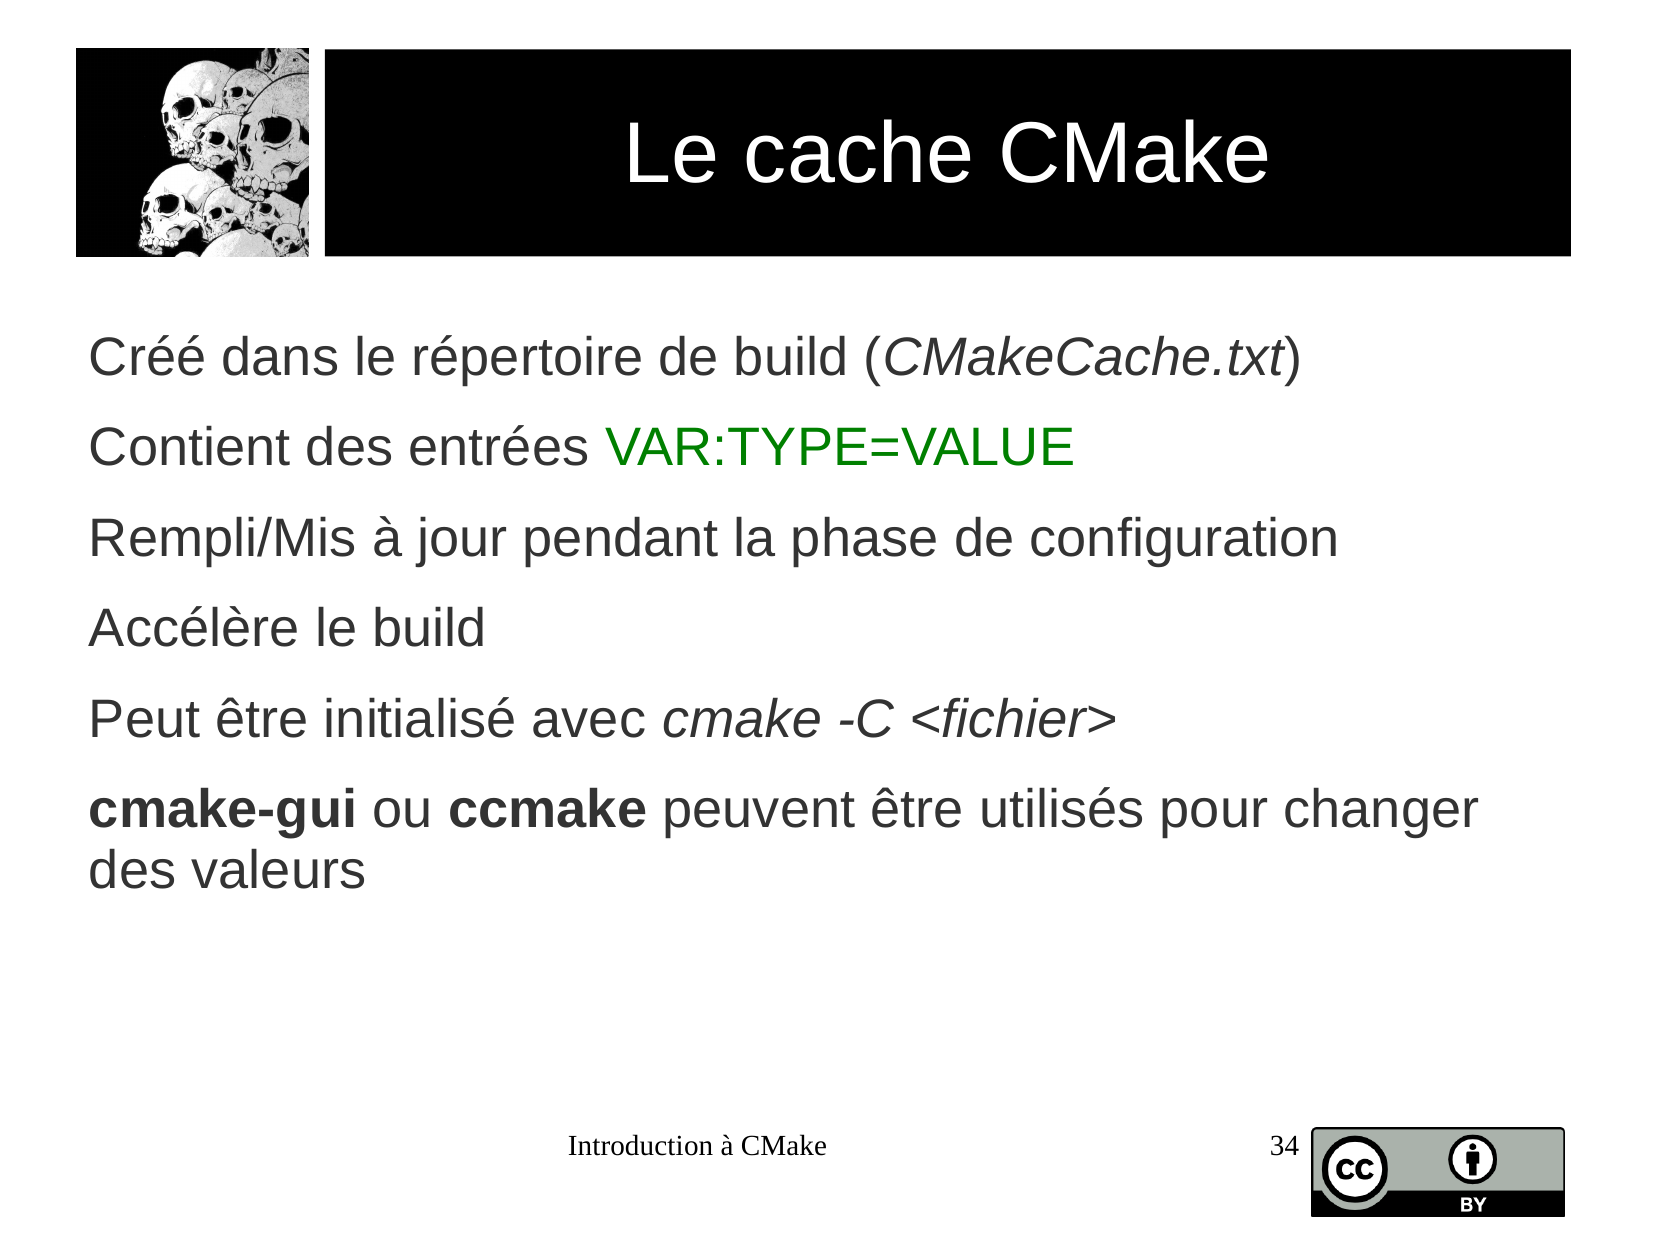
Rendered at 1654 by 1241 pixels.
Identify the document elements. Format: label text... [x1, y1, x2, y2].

picture [1311, 1127, 1565, 1217]
list Créé dans le répertoire de build (CMakeCache.txt) Contient des entrées VAR:TYPE=VALUE Rempli/Mis à jour pendant la phase de configuration Accélère le build Peut être initialisé avec cmake -C <fichier> cmake-gui ou ccmake peuvent être utilisés pour changer des valeurs [88, 326, 1552, 901]
picture [76, 48, 309, 257]
title Le cache CMake [324, 49, 1571, 257]
